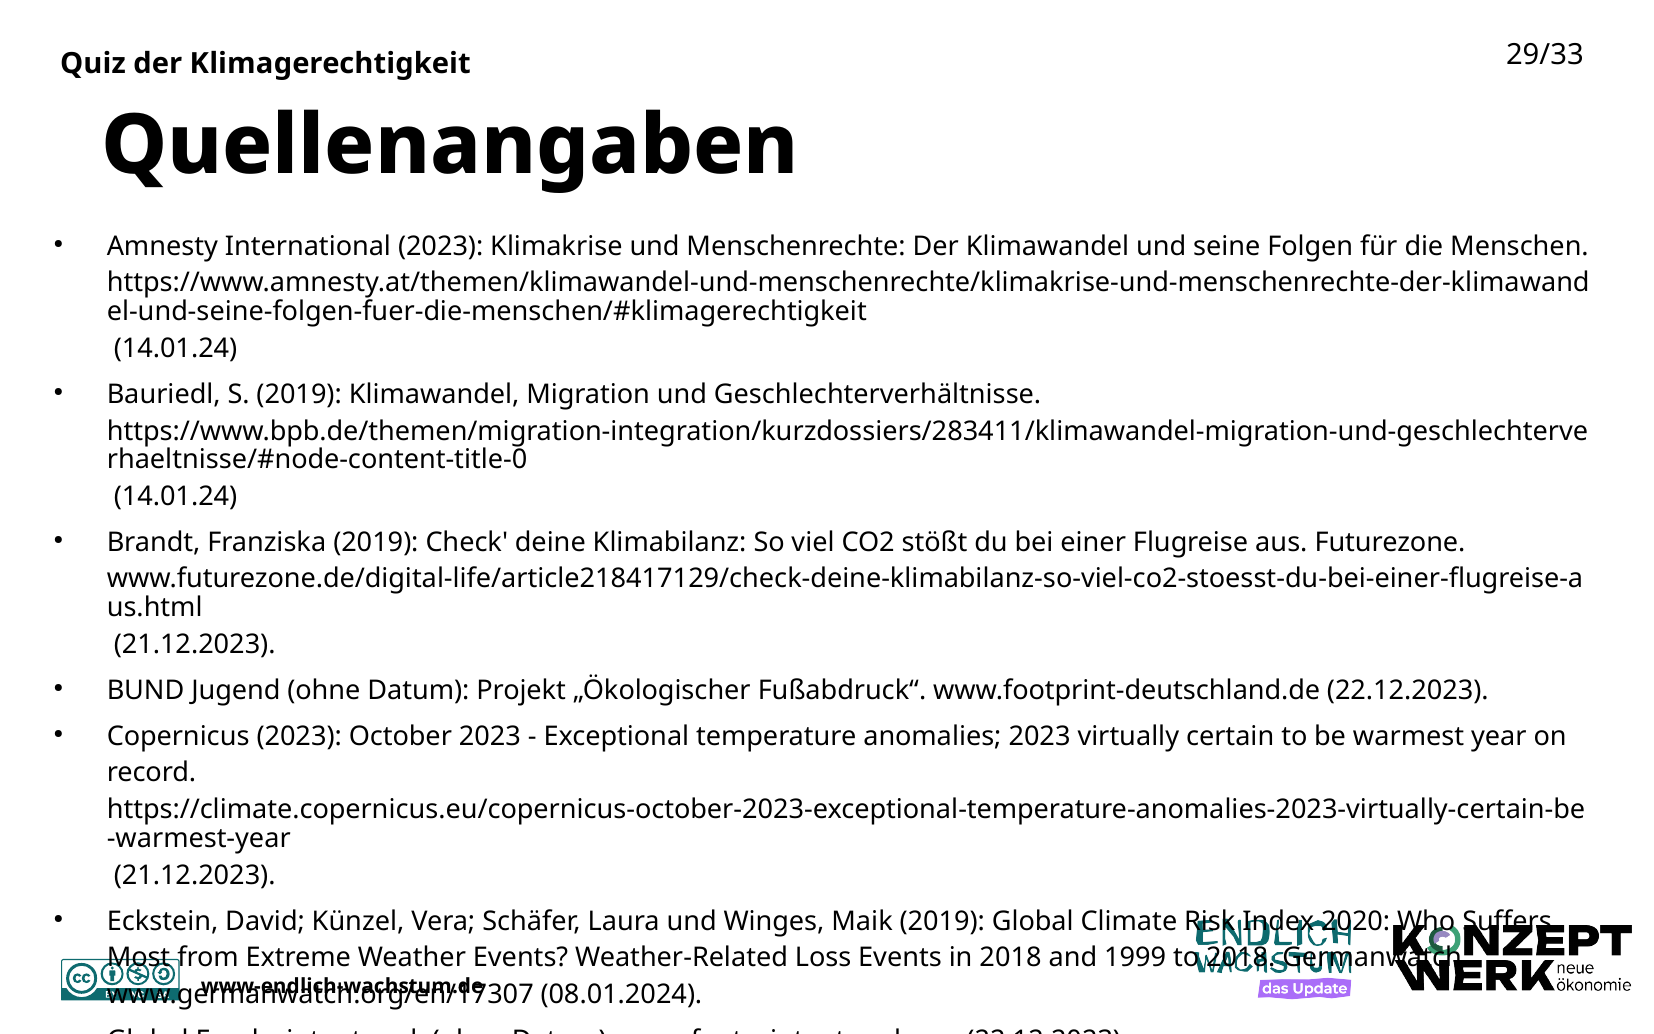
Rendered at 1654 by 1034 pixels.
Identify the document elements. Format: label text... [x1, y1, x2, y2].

picture [1176, 909, 1374, 1011]
picture [1387, 917, 1636, 997]
picture [1482, 917, 1489, 928]
list Amnesty International (2023): Klimakrise und Menschenrechte: Der Klimawandel und seine Folgen für die Menschen. https://www.amnesty.at/themen/klimawandel-und-menschenrechte/klimakrise-und-menschenrechte-der-klimawandel-und-seine-folgen-fuer-die-menschen/#klimagerechtigkeit (14.01.24) Bauriedl, S. (2019): Klimawandel, Migration und Geschlechterverhältnisse. https://www.bpb.de/themen/migration-integration/kurzdossiers/283411/klimawandel-migration-und-geschlechterverhaeltnisse/#node-content-title-0 (14.01.24) Brandt, Franziska (2019): Check' deine Klimabilanz: So viel CO2 stößt du bei einer Flugreise aus. Futurezone. www.futurezone.de/digital-life/article218417129/check-deine-klimabilanz-so-viel-co2-stoesst-du-bei-einer-flugreise-aus.html (21.12.2023). BUND Jugend (ohne Datum): Projekt „Ökologischer Fußabdruck“. www.footprint-deutschland.de (22.12.2023). Copernicus (2023): October 2023 - Exceptional temperature anomalies; 2023 virtually certain to be warmest year on record. https://climate.copernicus.eu/copernicus-october-2023-exceptional-temperature-anomalies-2023-virtually-certain-be-warmest-year (21.12.2023). Eckstein, David; Künzel, Vera; Schäfer, Laura und Winges, Maik (2019): Global Climate Risk Index 2020: Who Suffers Most from Extreme Weather Events? Weather-Related Loss Events in 2018 and 1999 to 2018. Germanwatch. www.germanwatch.org/en/17307 (08.01.2024). Global Foodprintnetwork (ohne Datum): www.footprintnetwork.org (22.12.2023). [35, 260, 1591, 909]
picture [1272, 917, 1280, 928]
picture [1442, 917, 1450, 928]
title Quellenangaben [101, 84, 1590, 258]
picture [1413, 917, 1418, 926]
